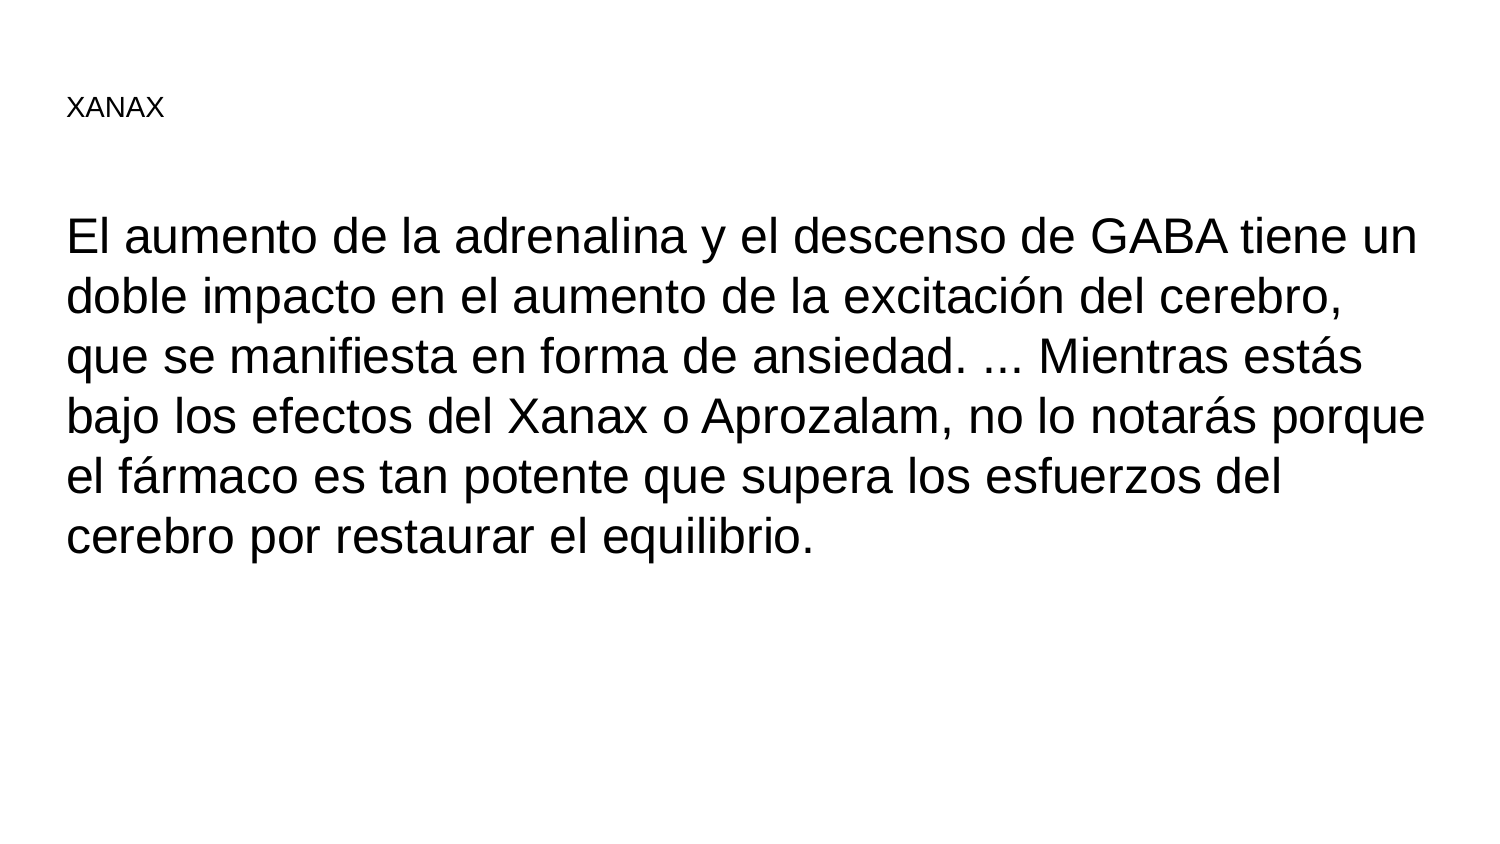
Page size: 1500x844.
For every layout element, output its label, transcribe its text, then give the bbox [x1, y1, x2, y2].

list El aumento de la adrenalina y el descenso de GABA tiene un doble impacto en el aumento de la excitación del cerebro, que se manifiesta en forma de ansiedad. ... Mientras estás bajo los efectos del Xanax o Aprozalam, no lo notarás porque el fármaco es tan potente que supera los esfuerzos del cerebro por restaurar el equilibrio. [51, 189, 1449, 750]
title XANAX [51, 72, 1449, 167]
